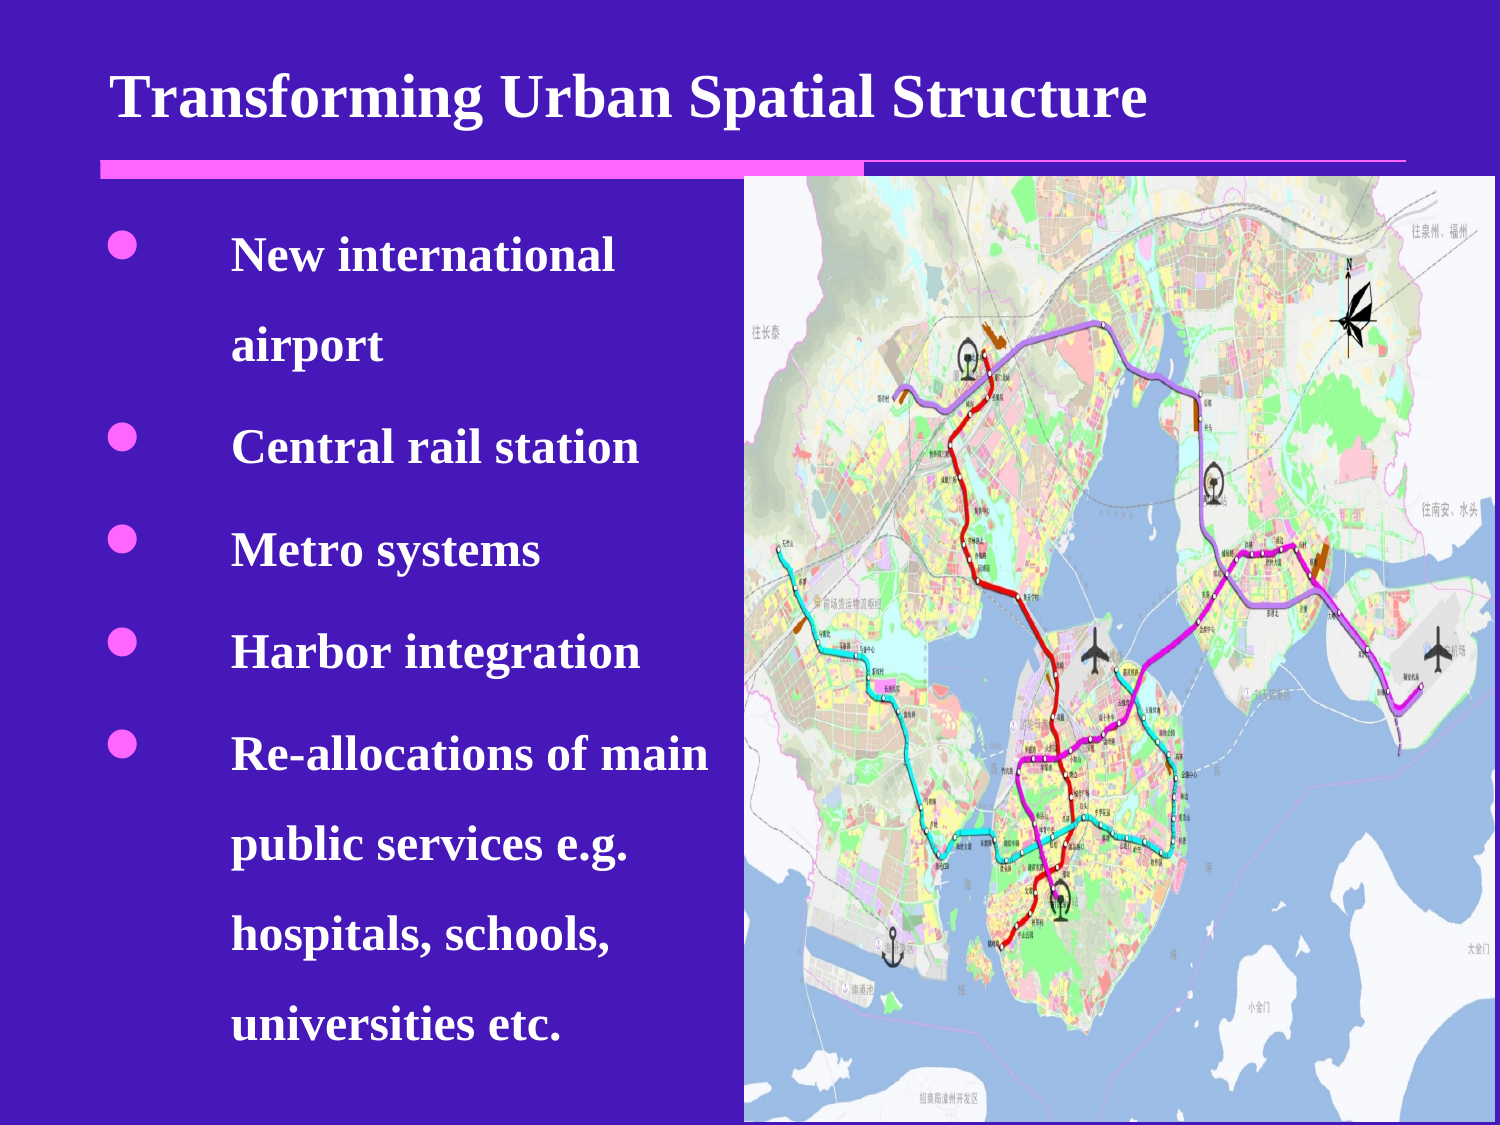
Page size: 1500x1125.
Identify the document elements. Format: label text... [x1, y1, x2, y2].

title Transforming Urban Spatial Structure [94, 49, 1407, 138]
picture [744, 176, 1495, 1122]
list New international airport Central rail station Metro systems Harbor integration Re-allocations of main public services e.g. hospitals, schools, universities etc. [88, 184, 727, 1122]
